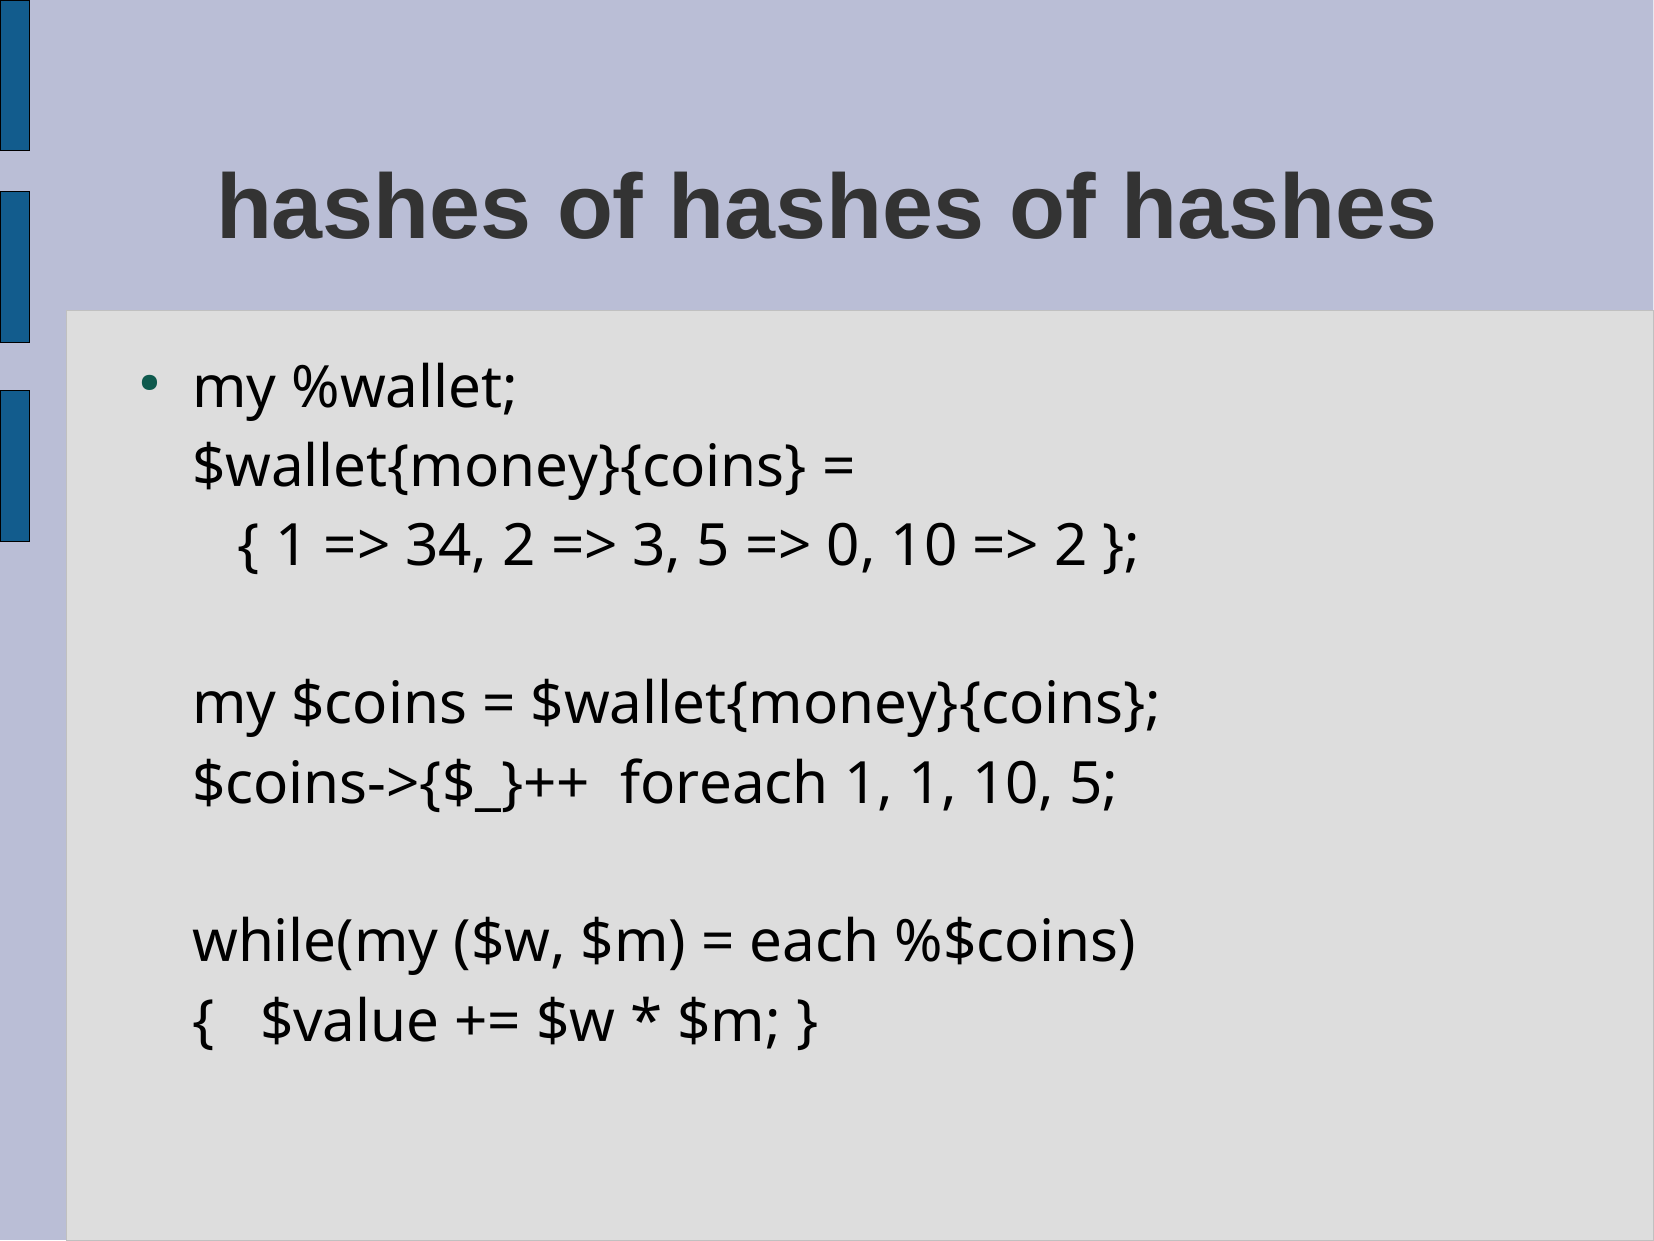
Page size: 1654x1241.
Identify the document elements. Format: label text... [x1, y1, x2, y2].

list my %wallet; $wallet{money}{coins} = { 1 => 34, 2 => 3, 5 => 0, 10 => 2 }; my $coins = $wallet{money}{coins}; $coins->{$_}++ foreach 1, 1, 10, 5; while(my ($w, $m) = each %$coins) { $value += $w * $m; } [121, 344, 1534, 1187]
title hashes of hashes of hashes [121, 102, 1534, 311]
